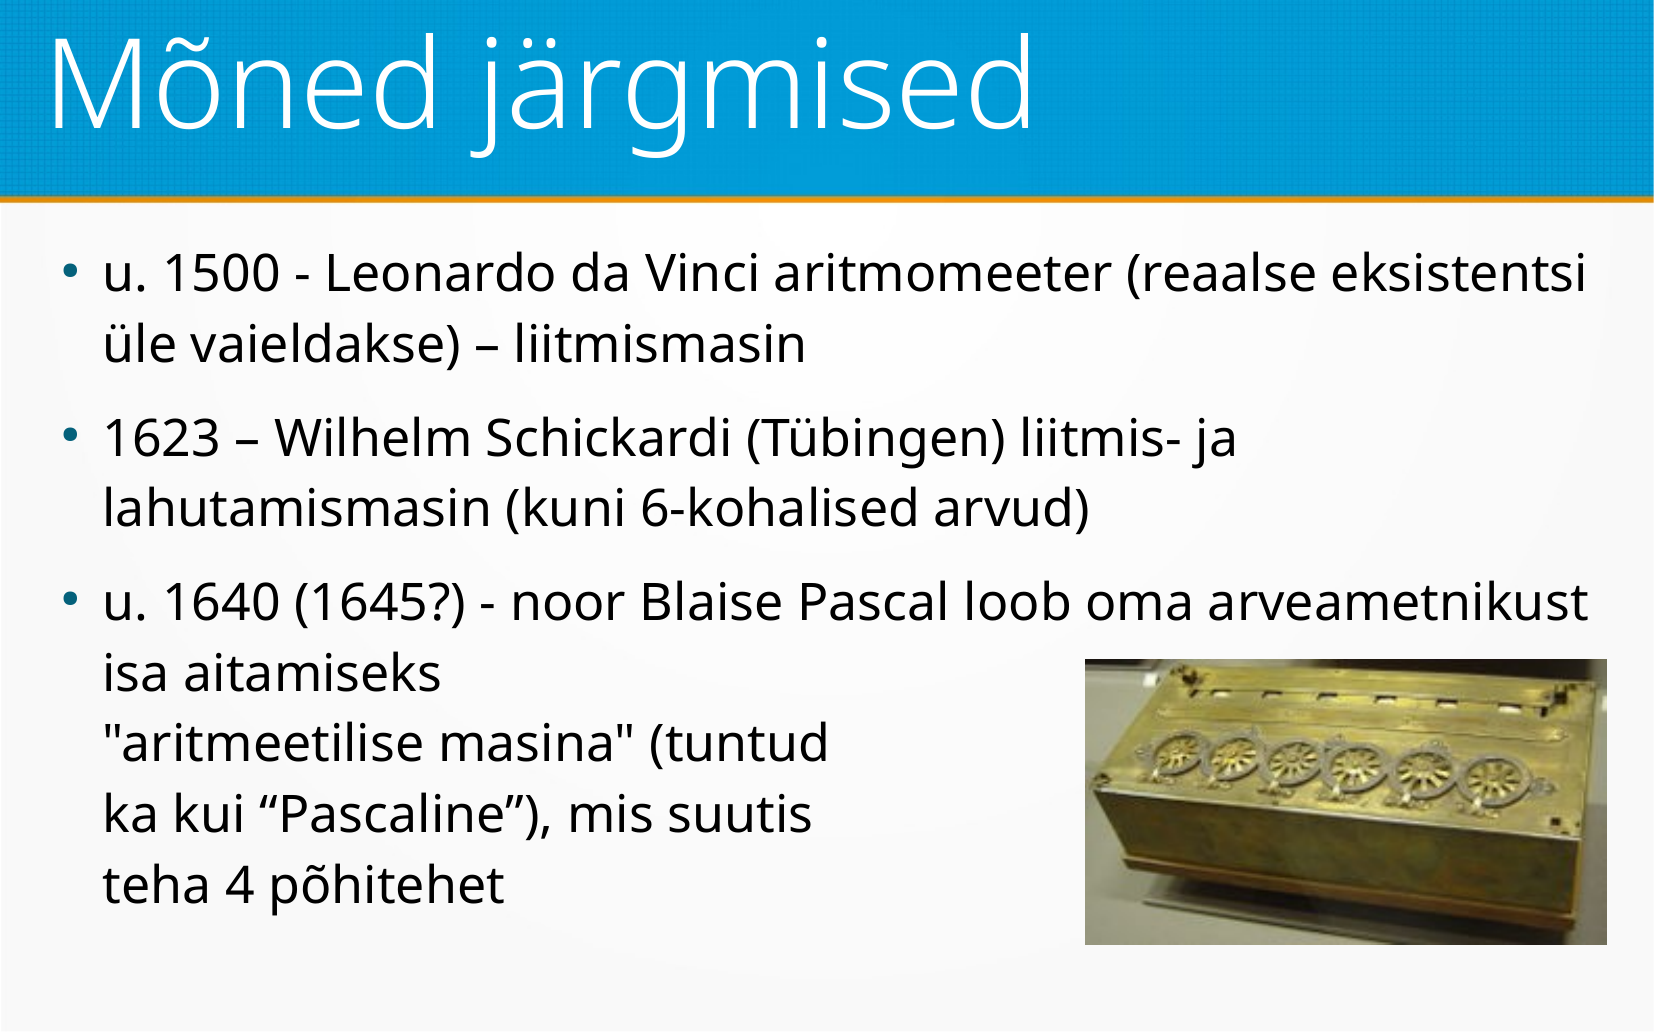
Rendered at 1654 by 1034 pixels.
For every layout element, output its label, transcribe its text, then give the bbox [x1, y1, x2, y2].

title Mõned järgmised [43, 0, 1619, 166]
list u. 1500 - Leonardo da Vinci aritmomeeter (reaalse eksistentsi üle vaieldakse) – liitmismasin 1623 – Wilhelm Schickardi (Tübingen) liitmis- ja lahutamismasin (kuni 6-kohalised arvud) u. 1640 (1645?) - noor Blaise Pascal loob oma arveametnikust isa aitamiseks "aritmeetilise masina" (tuntud ka kui “Pascaline”), mis suutis teha 4 põhitehet [47, 236, 1607, 1002]
picture [0, 195, 1654, 1034]
